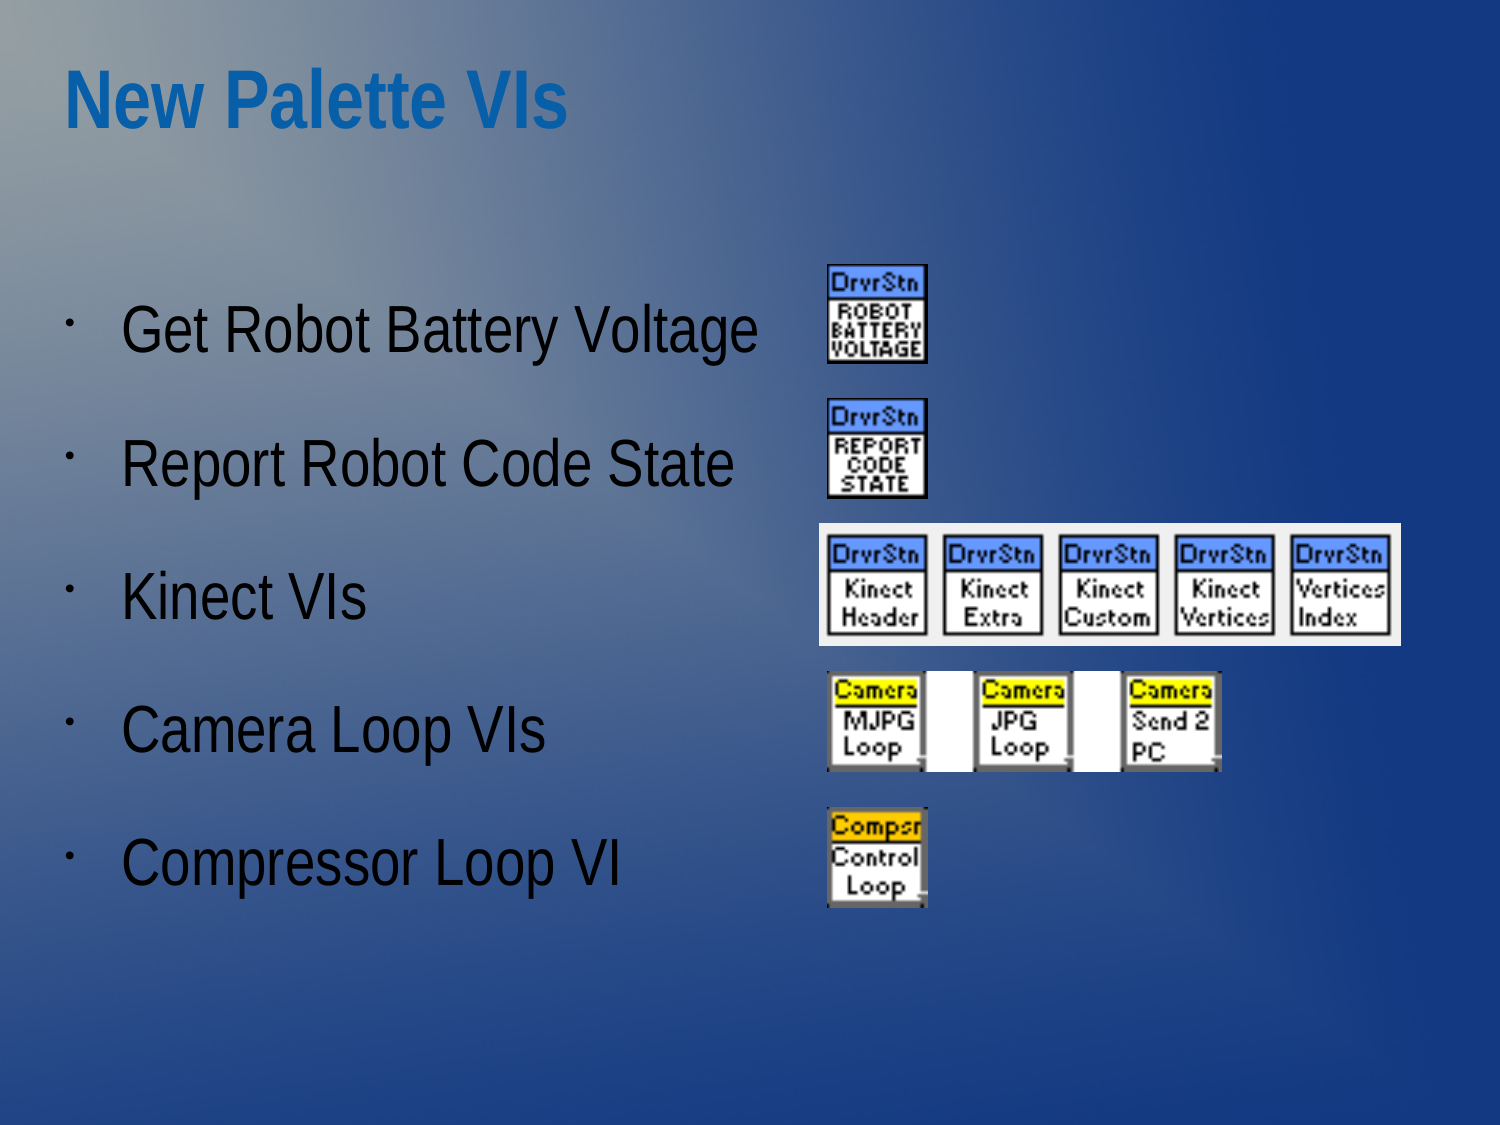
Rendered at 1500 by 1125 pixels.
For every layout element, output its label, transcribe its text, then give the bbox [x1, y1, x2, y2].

list Get Robot Battery Voltage Report Robot Code State Kinect VIs Camera Loop VIs Compressor Loop VI [50, 238, 1438, 927]
picture [0, 0, 1500, 1125]
title New Palette VIs [50, 37, 1438, 225]
